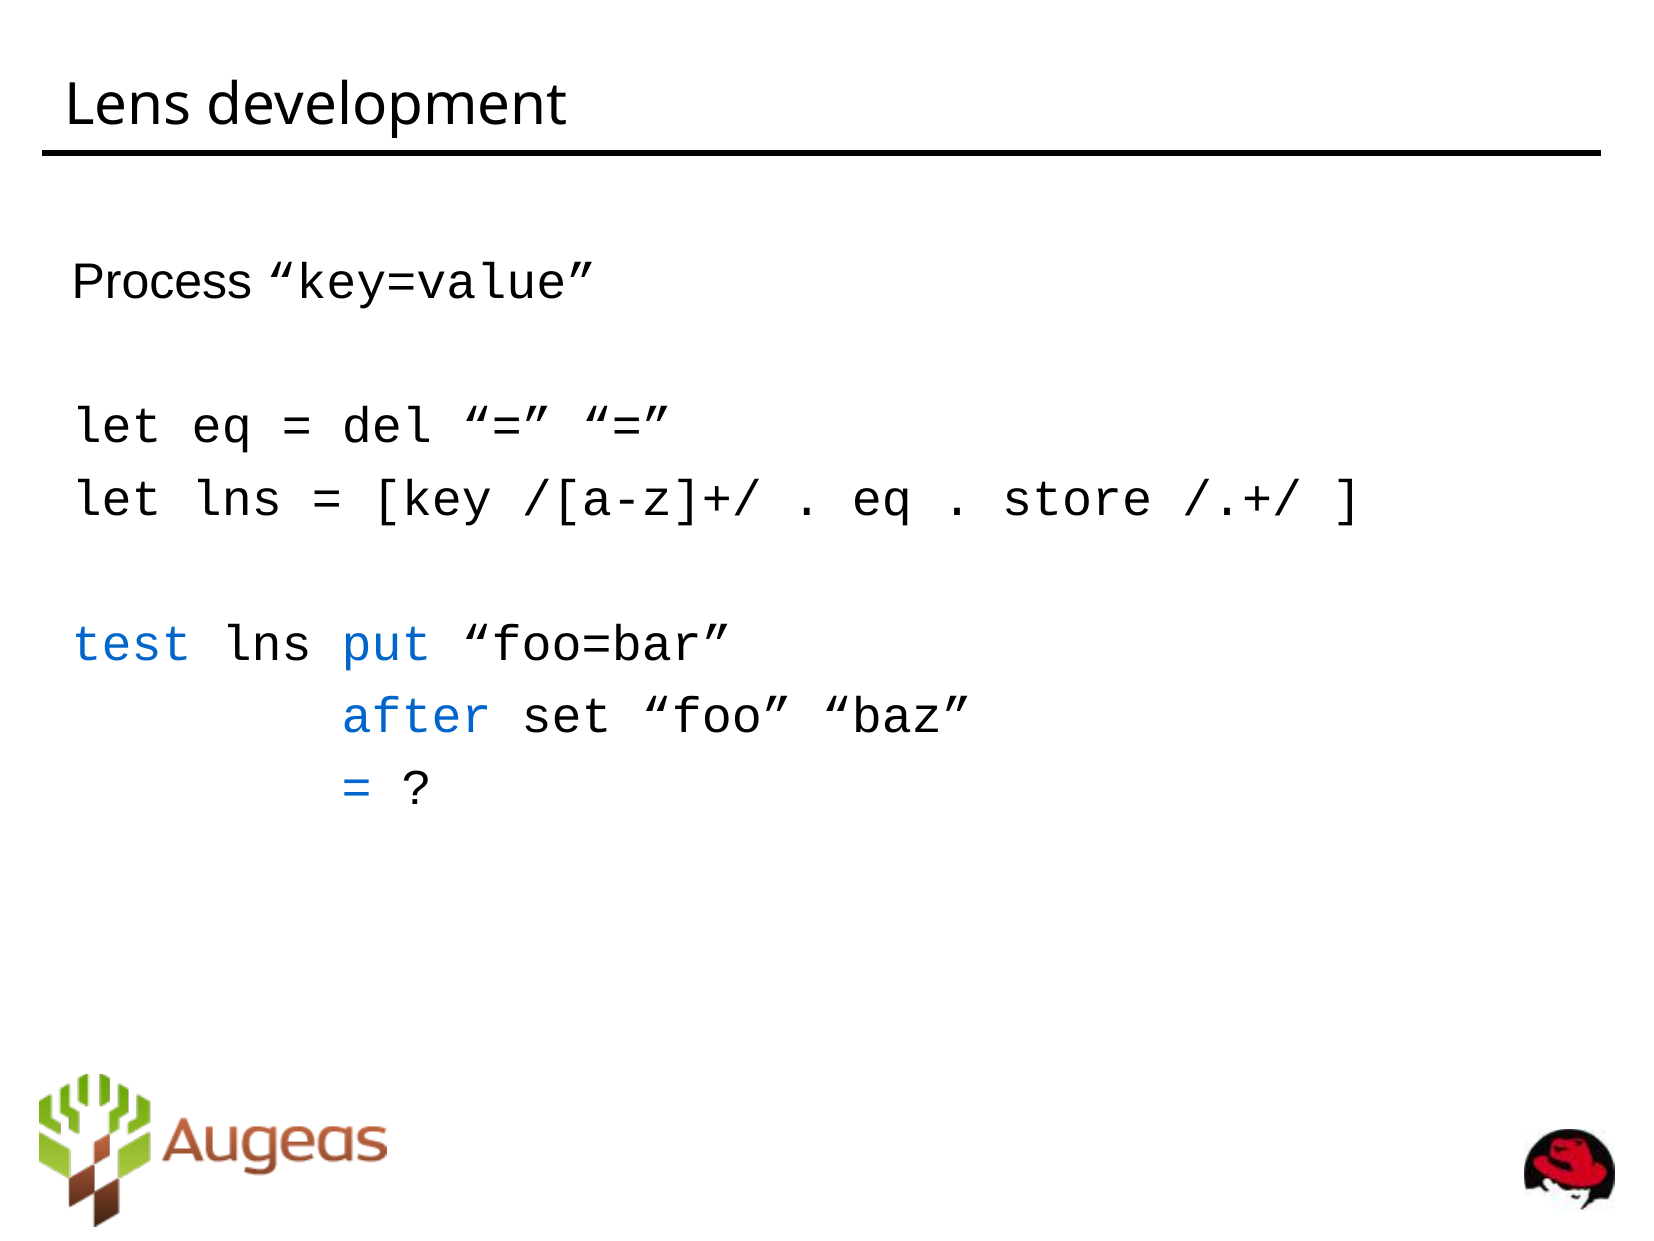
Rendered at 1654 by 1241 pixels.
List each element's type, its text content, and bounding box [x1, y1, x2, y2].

list Process “key=value” let eq = del “=” “=” let lns = [key /[a-z]+/ . eq . store /.+/ ] test lns put “foo=bar” after set “foo” “baz” = ? [71, 180, 1495, 1089]
picture [1524, 1129, 1615, 1220]
title Lens development [64, 42, 1496, 161]
picture [39, 1074, 387, 1227]
